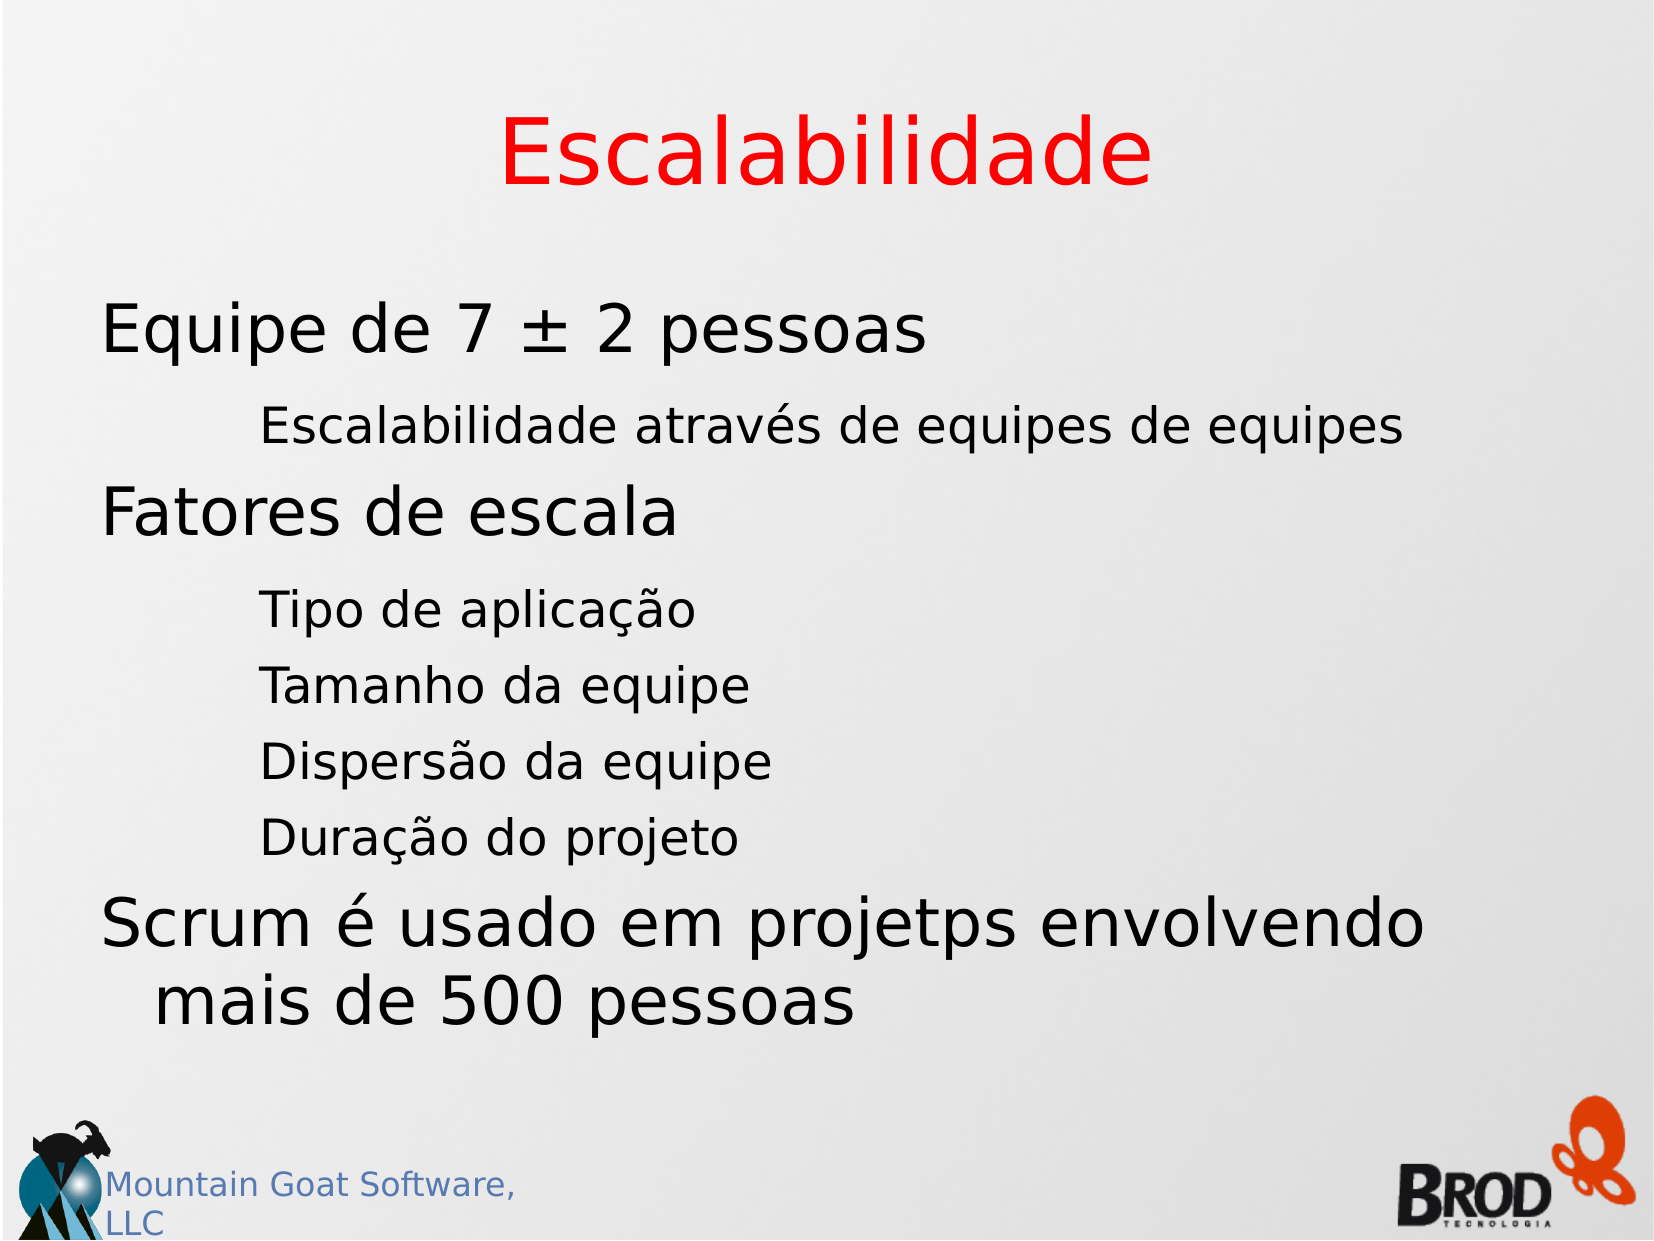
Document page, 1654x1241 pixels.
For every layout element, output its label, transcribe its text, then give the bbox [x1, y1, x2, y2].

picture [2, 0, 1654, 1241]
list Equipe de 7 ± 2 pessoas Escalabilidade através de equipes de equipes Fatores de escala Tipo de aplicação Tamanho da equipe Dispersão da equipe Duração do projeto Scrum é usado em projetps envolvendo mais de 500 pessoas [82, 290, 1571, 1094]
title Escalabilidade [82, 56, 1571, 250]
